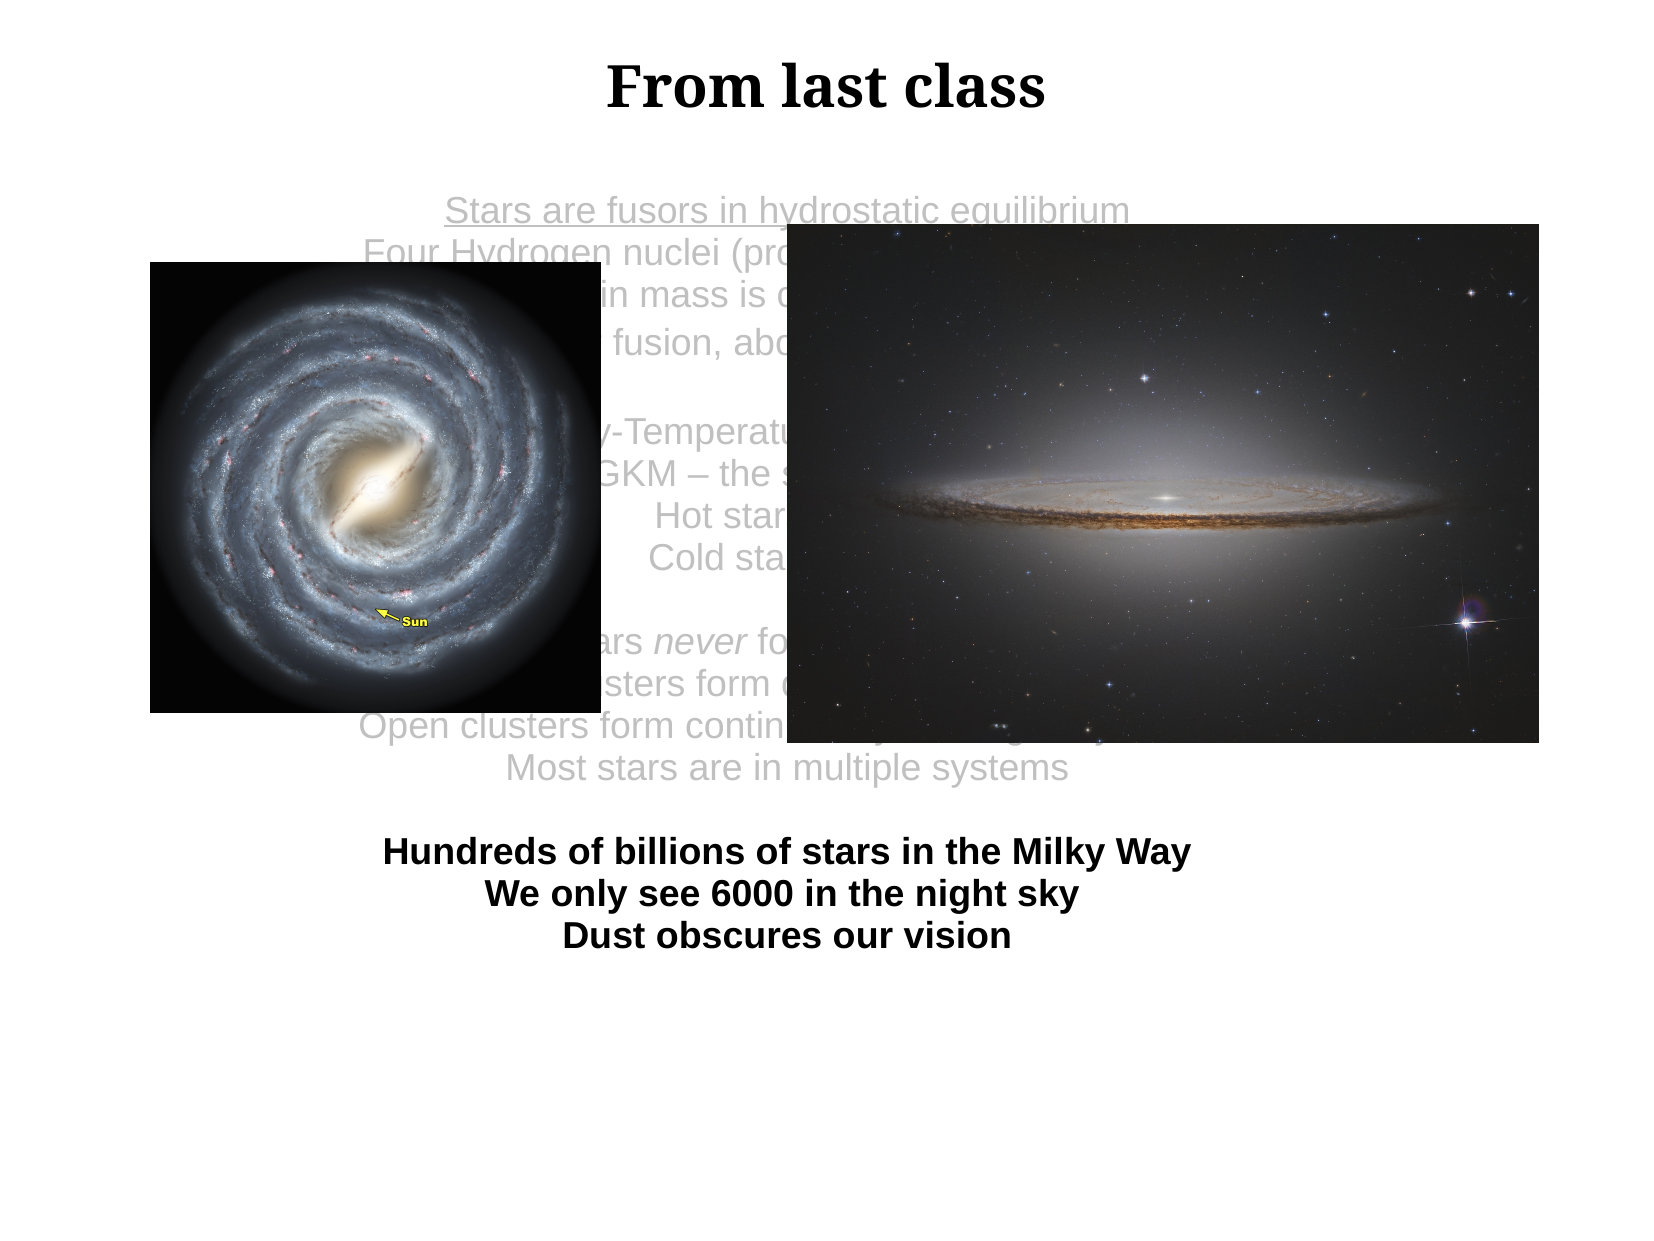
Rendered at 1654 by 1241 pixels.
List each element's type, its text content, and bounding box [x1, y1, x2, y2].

text_box From last class [0, 37, 1654, 129]
picture [787, 224, 1539, 743]
text_box Stars are fusors in hydrostatic equilibrium Four Hydrogen nuclei (protons) -> Helium nucleus. Difference in mass is converted into energy. Below 0.08 M⊙, no nuclear fusion, above 120 M⊙, no hydrostatic equilibrium HR Diagram (Luminosity-Temperature) is a powerful tool to study stars OBAFGKM – the spectral sequence Hot stars – Blue Cold stars – Red Stars never form in isolation Globular clusters form during galaxy formation Open clusters form continuously in the galaxy's disk Most stars are in multiple systems Hundreds of billions of stars in the Milky Way We only see 6000 in the night sky Dust obscures our vision [37, 181, 1538, 1241]
picture [150, 262, 601, 713]
